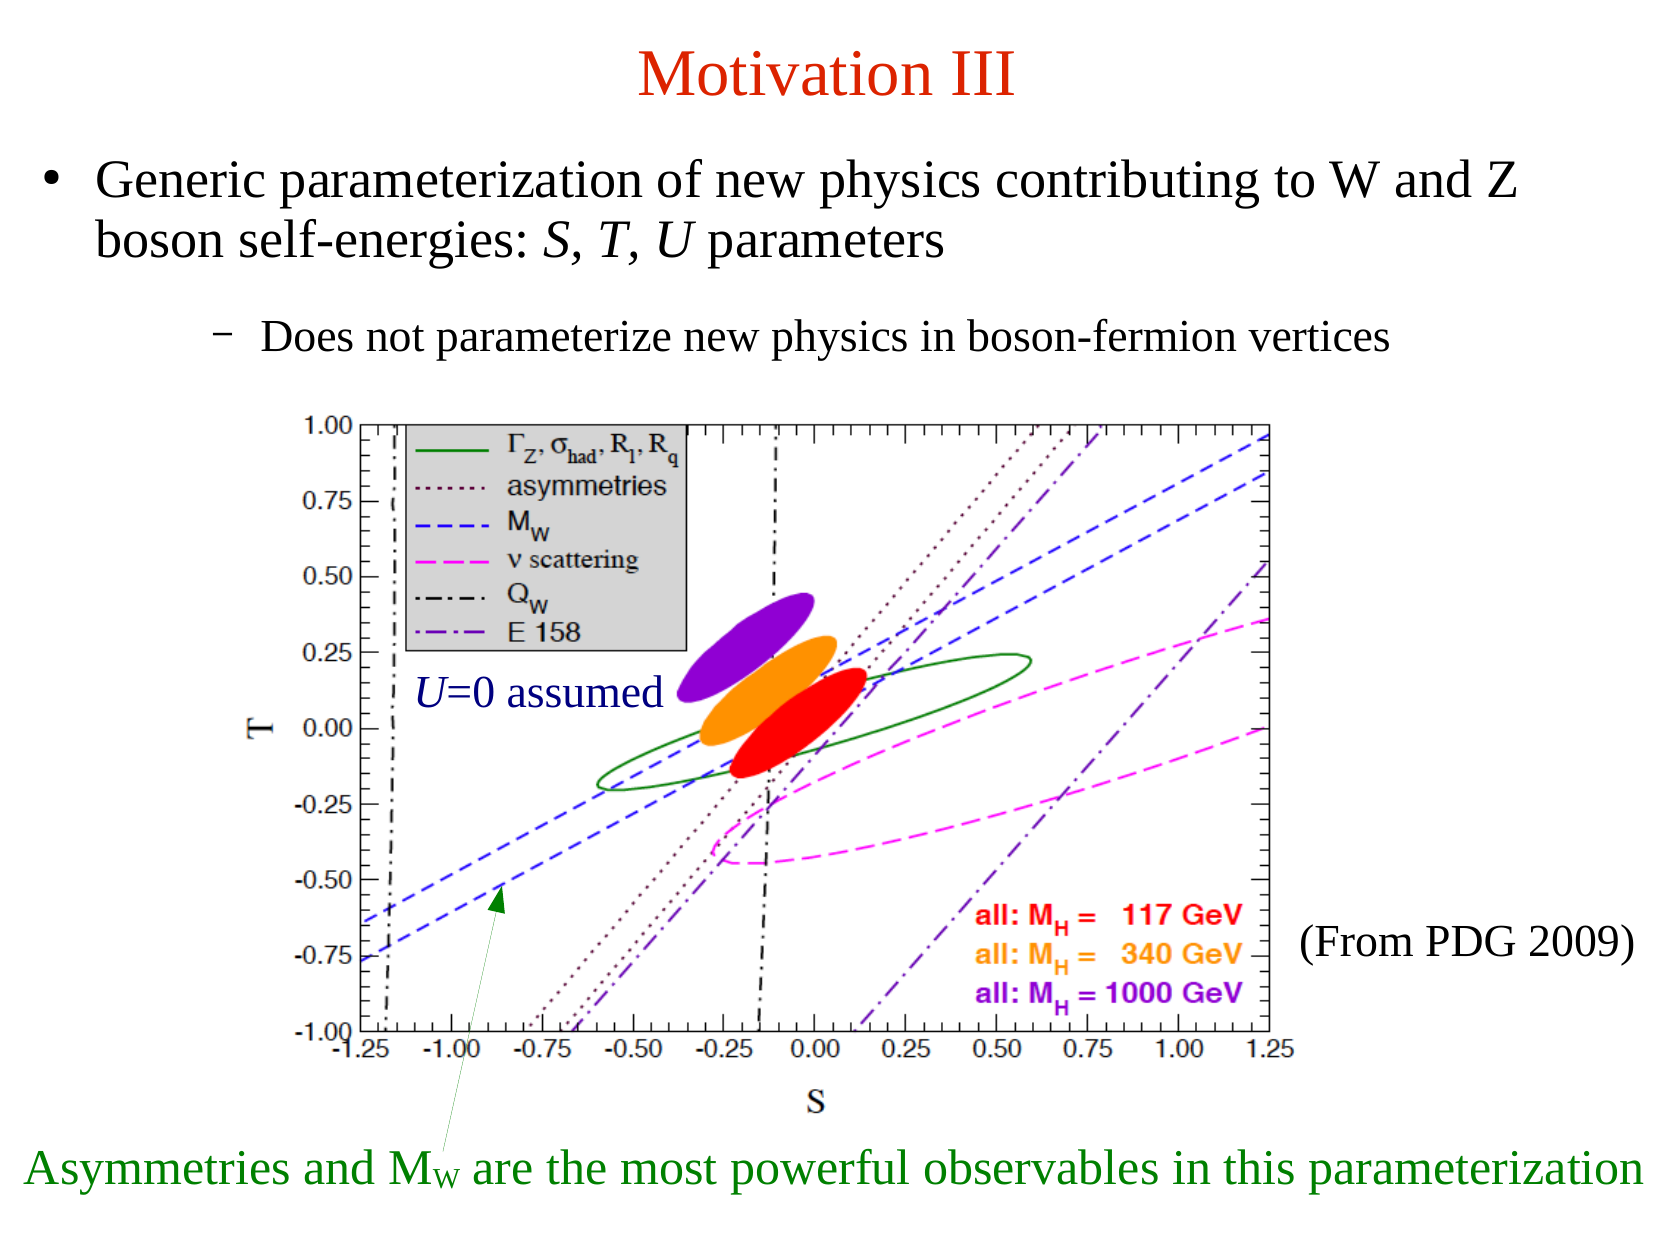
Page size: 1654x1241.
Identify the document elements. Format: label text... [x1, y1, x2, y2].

text_box U=0 assumed [413, 666, 665, 718]
text_box Asymmetries and MW are the most powerful observables in this parameterization [23, 1140, 1644, 1217]
list Generic parameterization of new physics contributing to W and Z boson self-energies: S, T, U parameters Does not parameterize new physics in boson-fermion vertices [24, 149, 1645, 1079]
picture [241, 395, 1335, 1124]
text_box (From PDG 2009) [1299, 915, 1636, 967]
title Motivation III [121, 0, 1534, 150]
